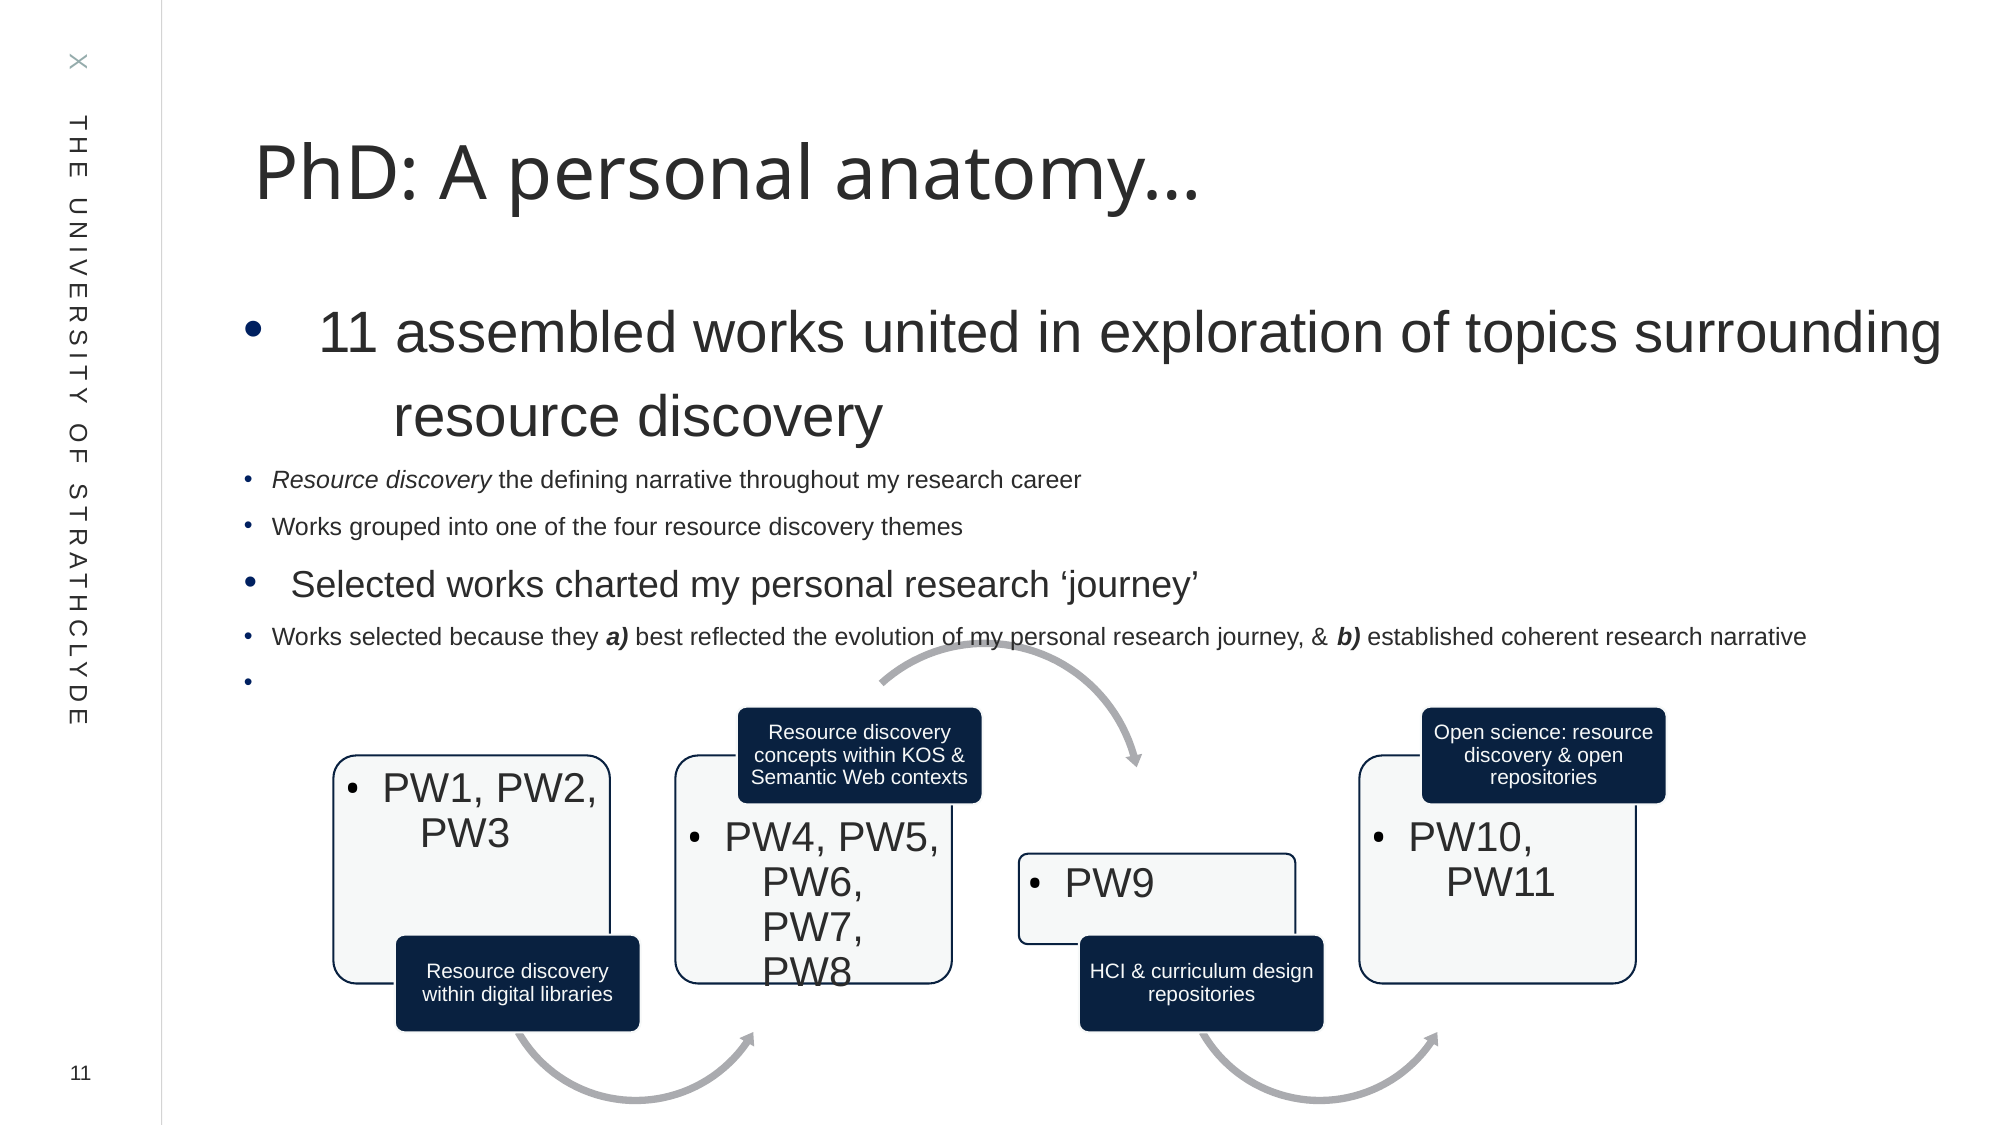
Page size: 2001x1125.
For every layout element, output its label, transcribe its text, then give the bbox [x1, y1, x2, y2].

list 11 assembled works united in exploration of topics surrounding resource discovery Resource discovery the defining narrative throughout my research career Works grouped into one of the four resource discovery themes Selected works charted my personal research ‘journey’ Works selected because they a) best reflected the evolution of my personal research journey, & b) established coherent research narrative [243, 272, 2000, 1053]
text_box 11 [38, 1052, 123, 1091]
text_box [528, 1053, 744, 1105]
text_box [1212, 1053, 1428, 1105]
title PhD: A personal anatomy… [253, 110, 1907, 233]
